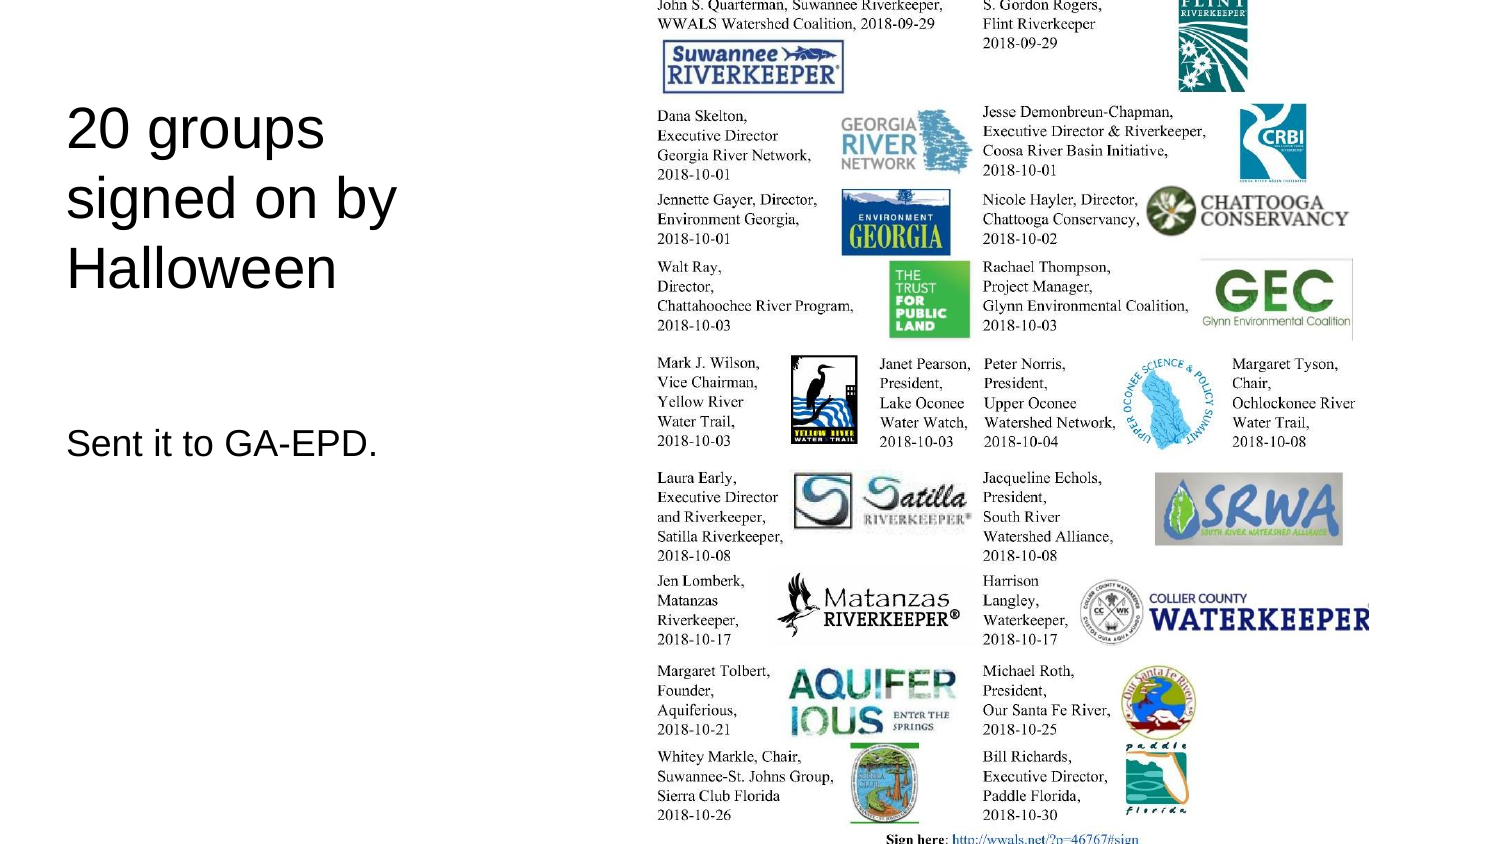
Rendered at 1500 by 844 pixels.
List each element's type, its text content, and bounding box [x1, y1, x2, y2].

picture [652, 0, 1370, 844]
list Sent it to GA-EPD. [51, 396, 590, 750]
title 20 groups signed on by Halloween [51, 75, 436, 167]
